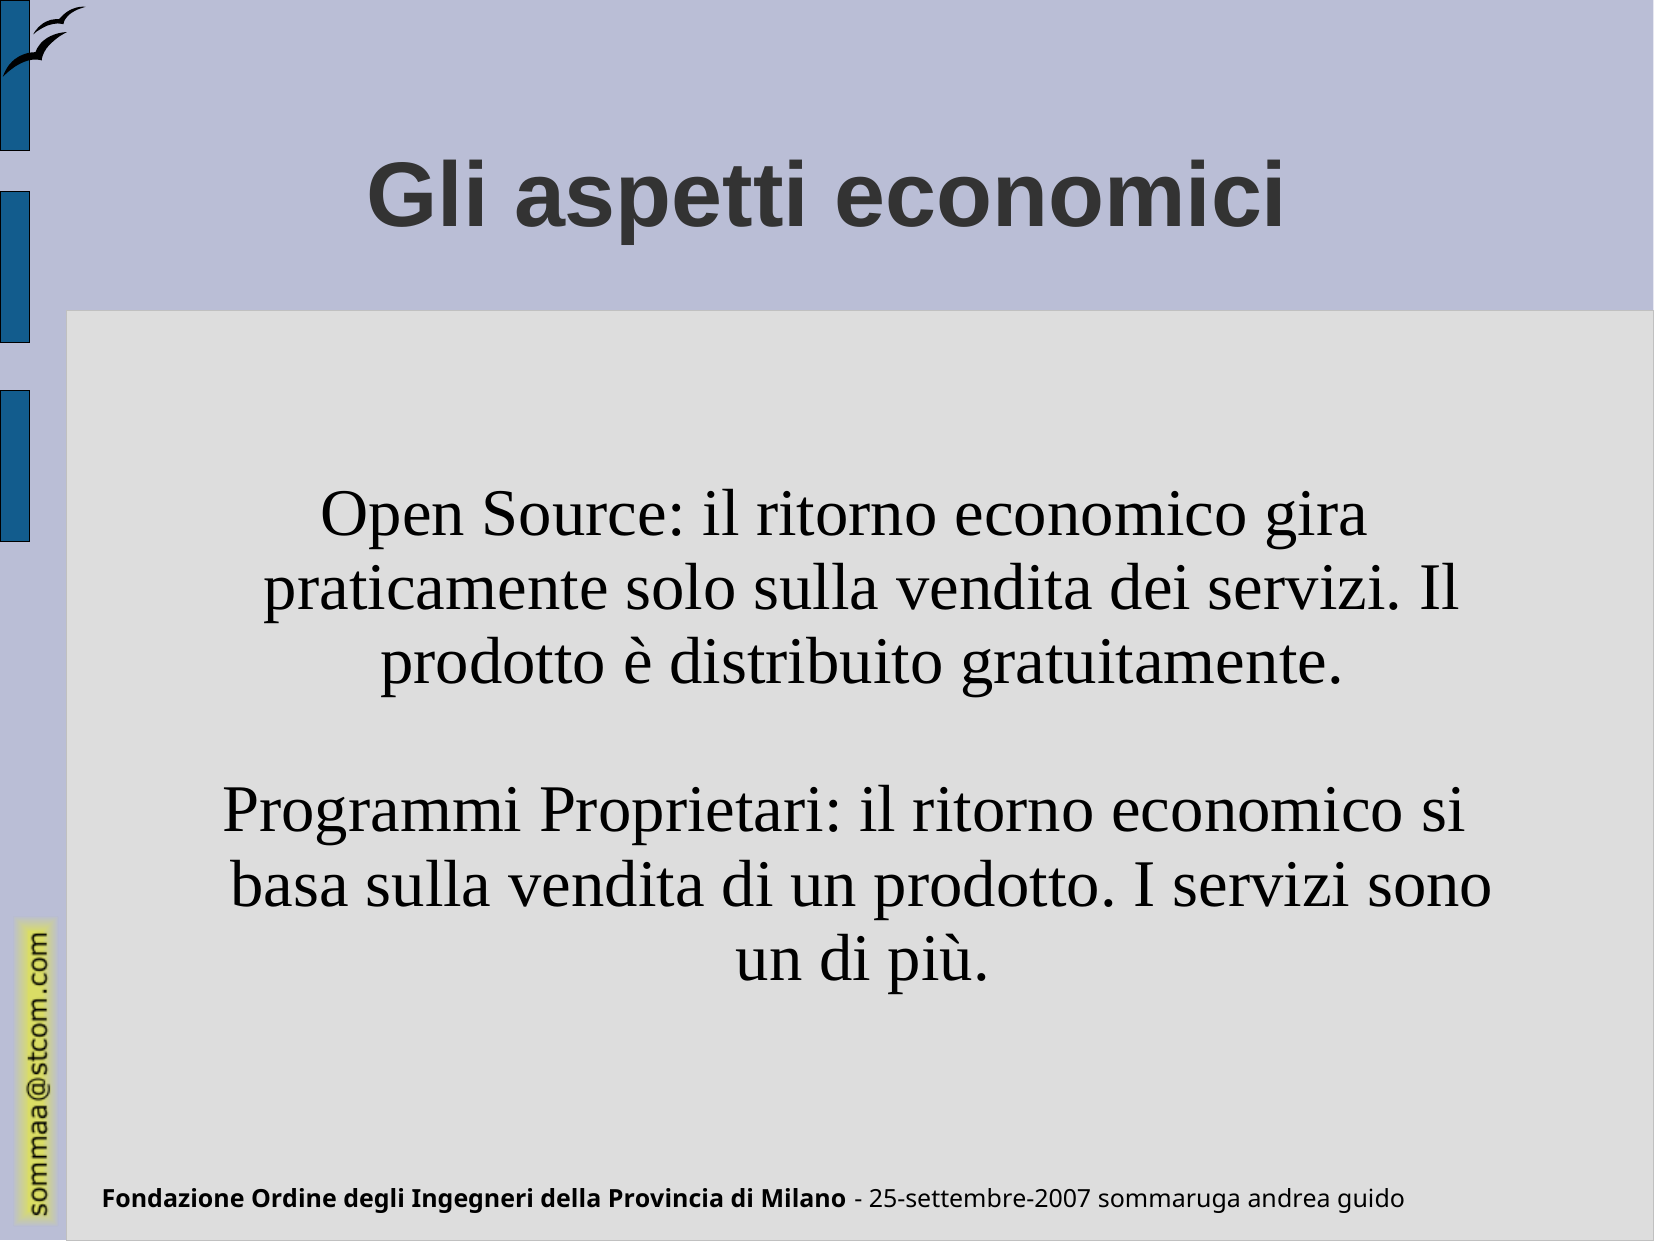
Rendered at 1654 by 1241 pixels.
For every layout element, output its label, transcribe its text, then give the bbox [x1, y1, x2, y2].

title Gli aspetti economici [121, 91, 1534, 299]
subtitle Open Source: il ritorno economico gira praticamente solo sulla vendita dei servizi. Il prodotto è distribuito gratuitamente. Programmi Proprietari: il ritorno economico si basa sulla vendita di un prodotto. I servizi sono un di più. [121, 344, 1534, 1127]
picture [12, 915, 60, 1228]
